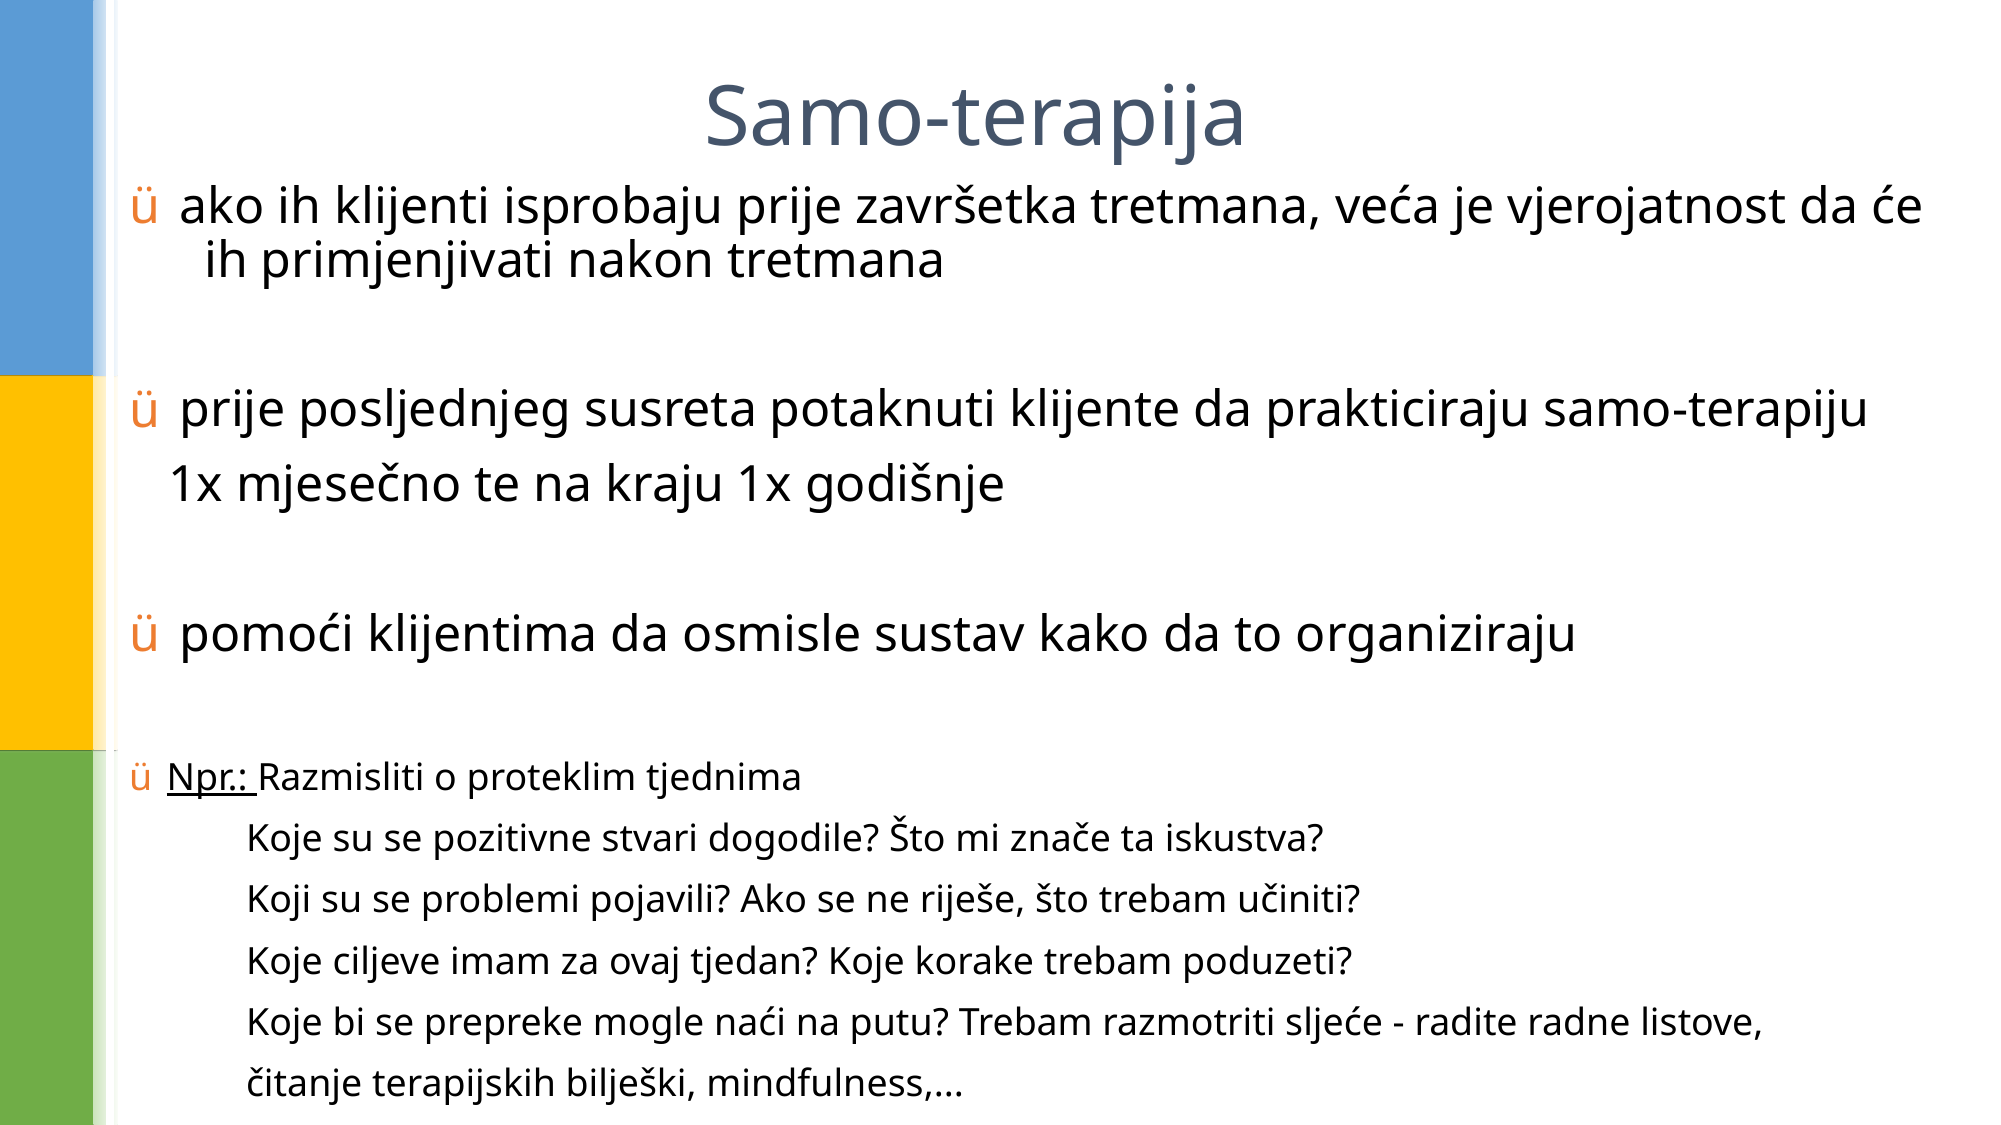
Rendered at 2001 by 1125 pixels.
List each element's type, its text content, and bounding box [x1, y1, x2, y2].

title Samo-terapija [114, 54, 1840, 172]
list ako ih klijenti isprobaju prije završetka tretmana, veća je vjerojatnost da će ih primjenjivati nakon tretmana prije posljednjeg susreta potaknuti klijente da prakticiraju samo-terapiju 1x mjesečno te na kraju 1x godišnje pomoći klijentima da osmisle sustav kako da to organiziraju Npr.: Razmisliti o proteklim tjednima Koje su se pozitivne stvari dogodile? Što mi znače ta iskustva? Koji su se problemi pojavili? Ako se ne riješe, što trebam učiniti? Koje ciljeve imam za ovaj tjedan? Koje korake trebam poduzeti? Koje bi se prepreke mogle naći na putu? Trebam razmotriti sljeće - radite radne listove, čitanje terapijskih bilješki, mindfulness,... [114, 172, 1981, 1125]
